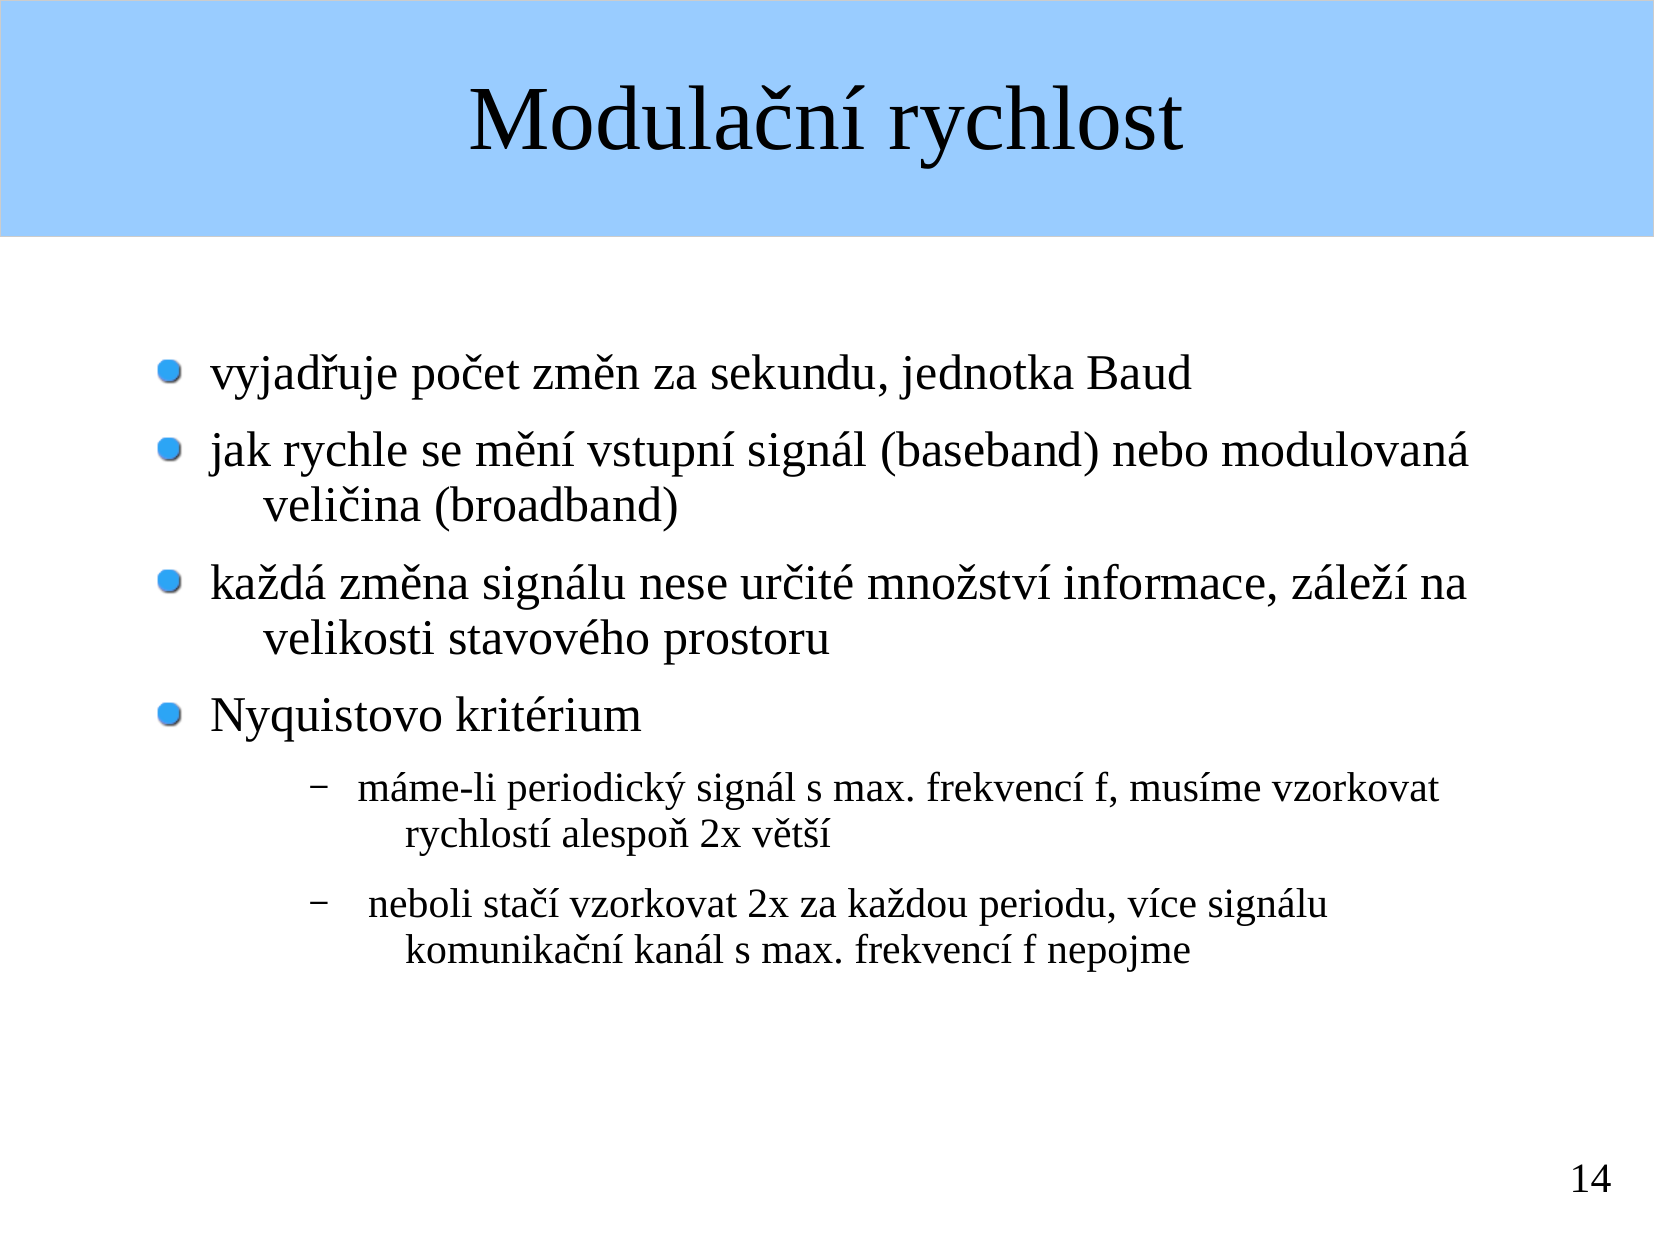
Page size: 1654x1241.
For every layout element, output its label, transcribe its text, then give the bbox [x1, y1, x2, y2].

title Modulační rychlost [0, 0, 1654, 237]
list vyjadřuje počet změn za sekundu, jednotka Baud jak rychle se mění vstupní signál (baseband) nebo modulovaná veličina (broadband) každá změna signálu nese určité množství informace, záleží na velikosti stavového prostoru Nyquistovo kritérium máme-li periodický signál s max. frekvencí f, musíme vzorkovat rychlostí alespoň 2x větší neboli stačí vzorkovat 2x za každou periodu, více signálu komunikační kanál s max. frekvencí f nepojme [121, 344, 1534, 1157]
